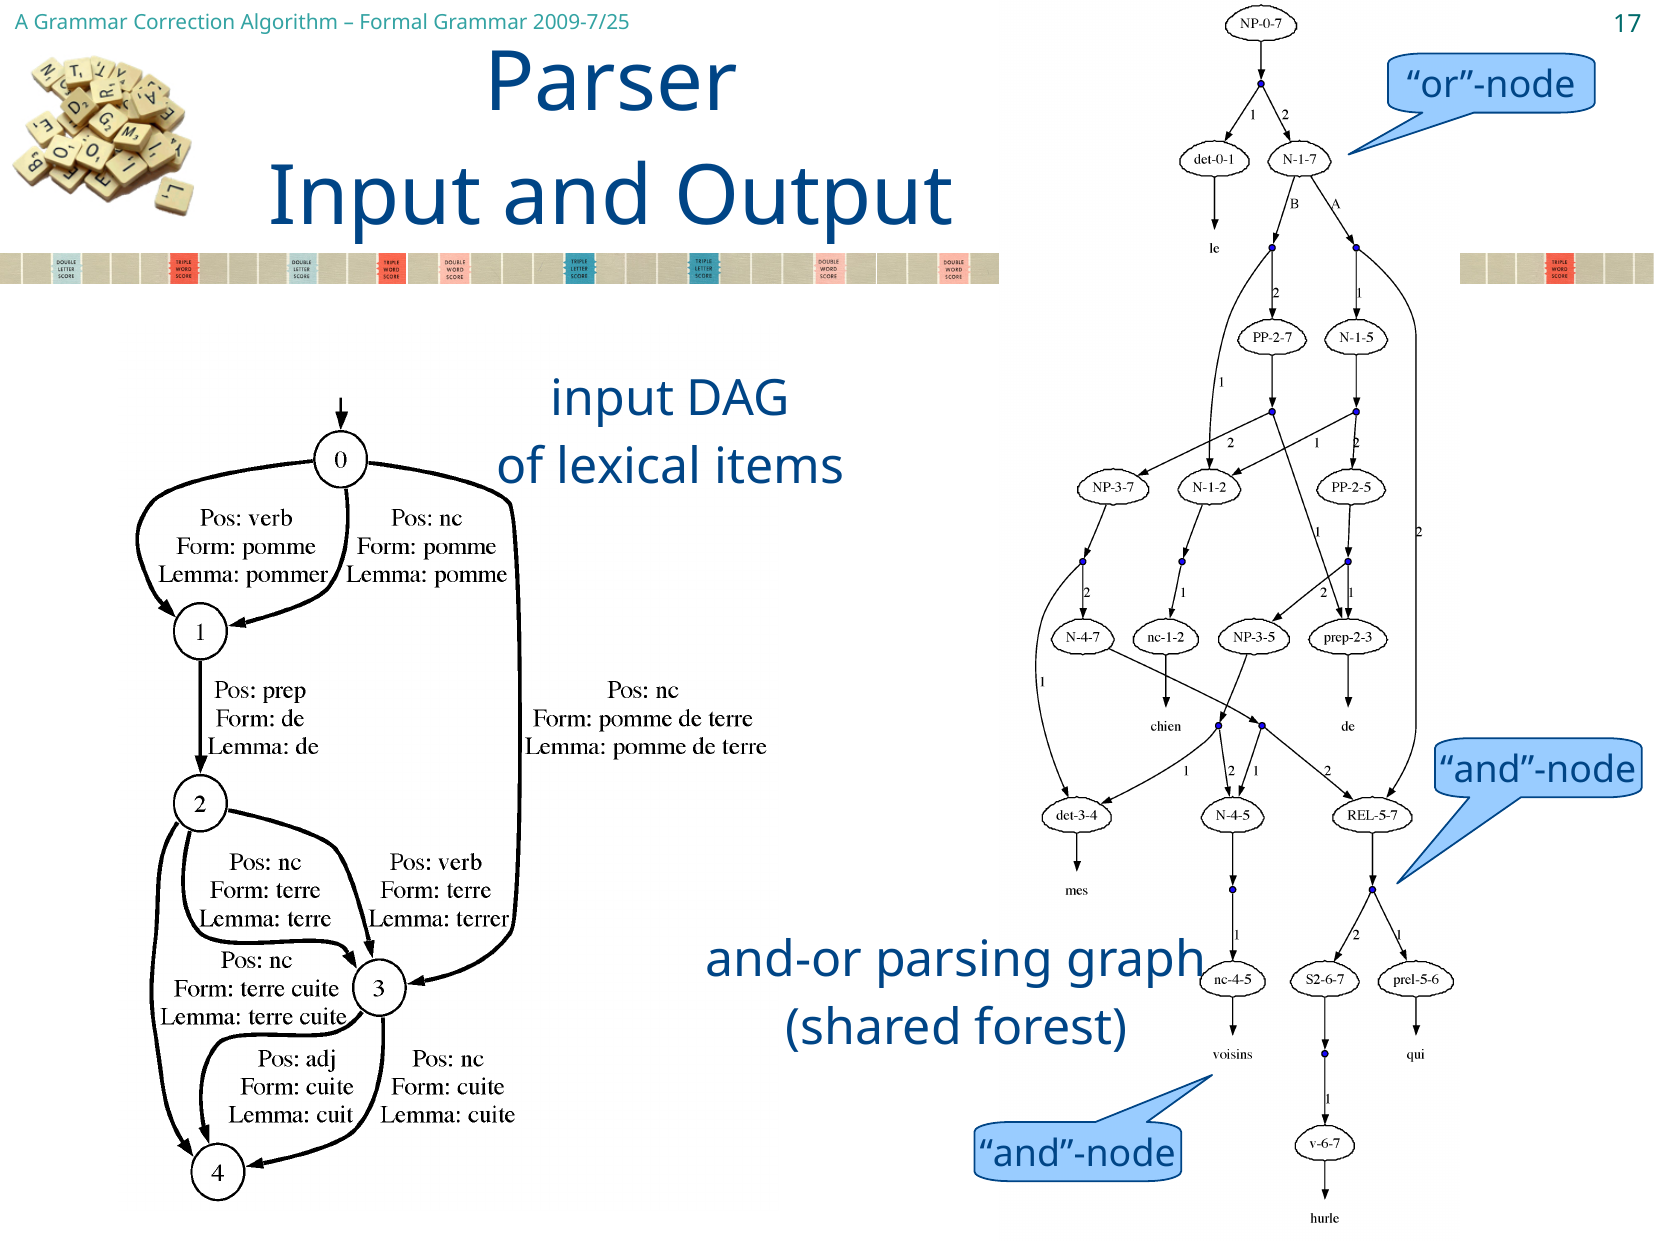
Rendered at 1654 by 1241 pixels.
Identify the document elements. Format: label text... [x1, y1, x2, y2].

picture [118, 324, 779, 1211]
title Parser Input and Output [218, 31, 999, 239]
text_box input DAG of lexical items [481, 354, 839, 491]
picture [408, 253, 876, 284]
picture [0, 253, 406, 284]
text_box “and”-node [1397, 738, 1642, 884]
text_box “or”-node [1348, 53, 1595, 155]
picture [11, 53, 195, 219]
text_box and-or parsing graph (shared forest) [690, 915, 1185, 1052]
picture [877, 0, 1654, 1241]
text_box “and”-node [974, 1074, 1213, 1182]
